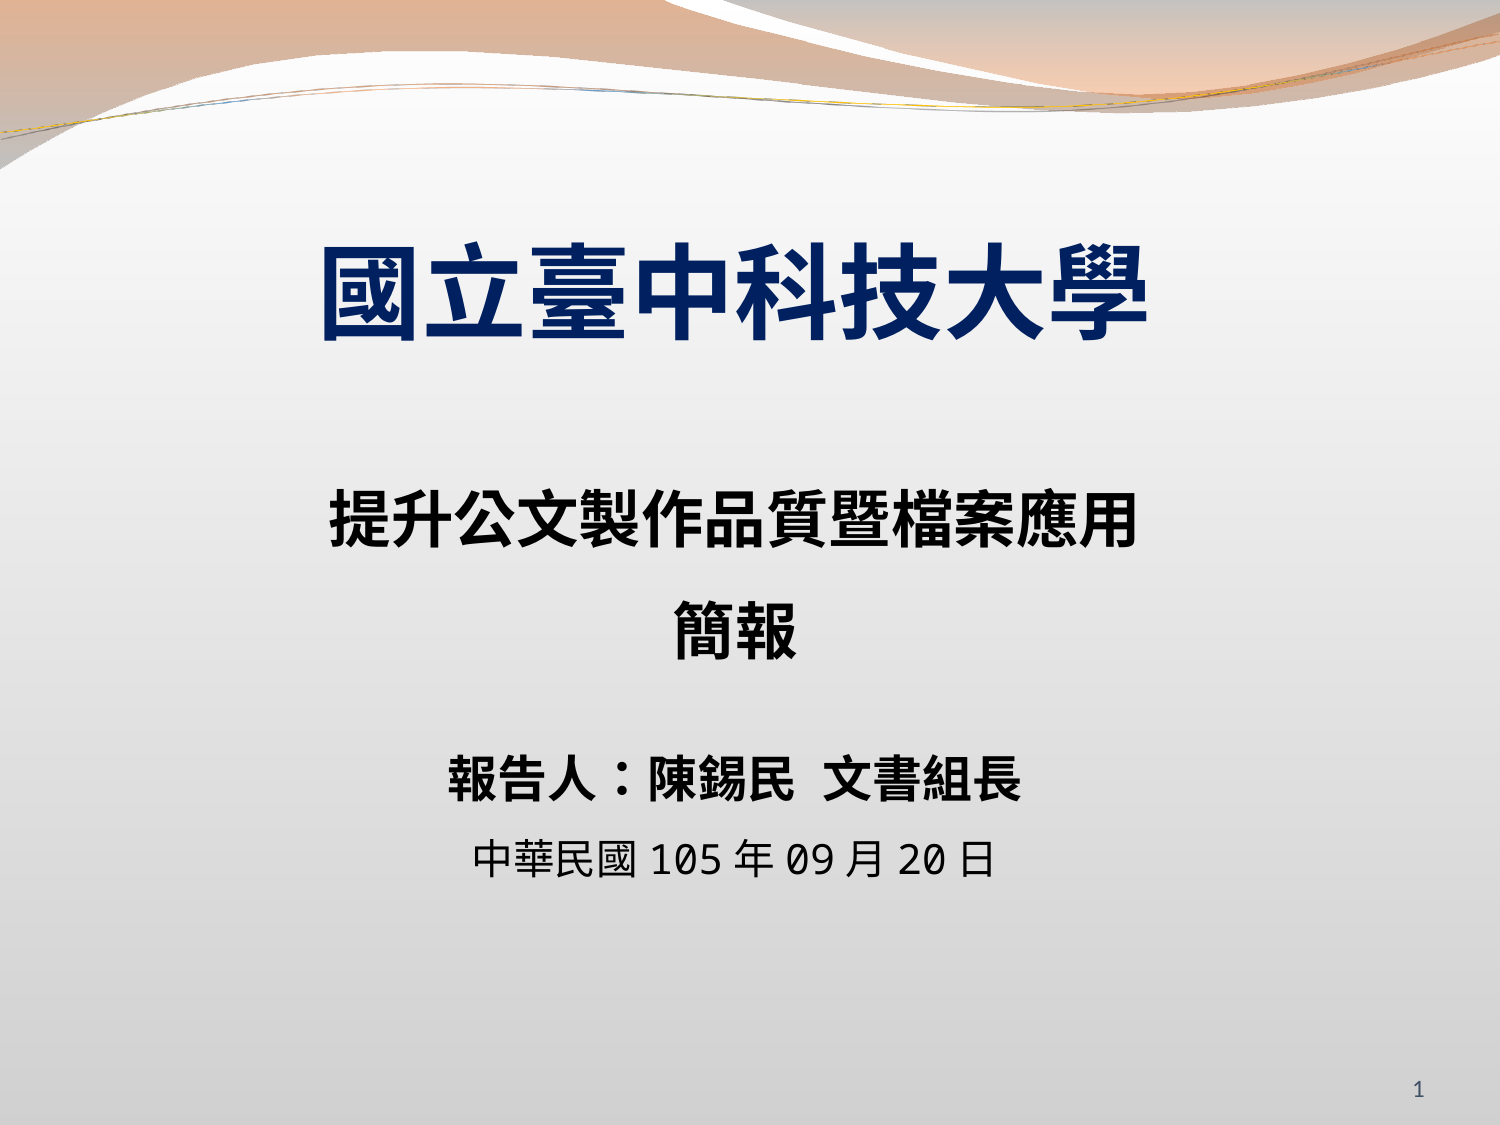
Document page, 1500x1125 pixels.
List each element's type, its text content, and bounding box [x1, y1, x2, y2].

text_box <編號> [1299, 1042, 1426, 1103]
text_box 國立臺中科技大學 提升公文製作品質暨檔案應用 簡報 報告人：陳錫民 文書組長 中華民國105年09月20日 [303, 220, 1167, 891]
picture [0, 33, 1500, 140]
